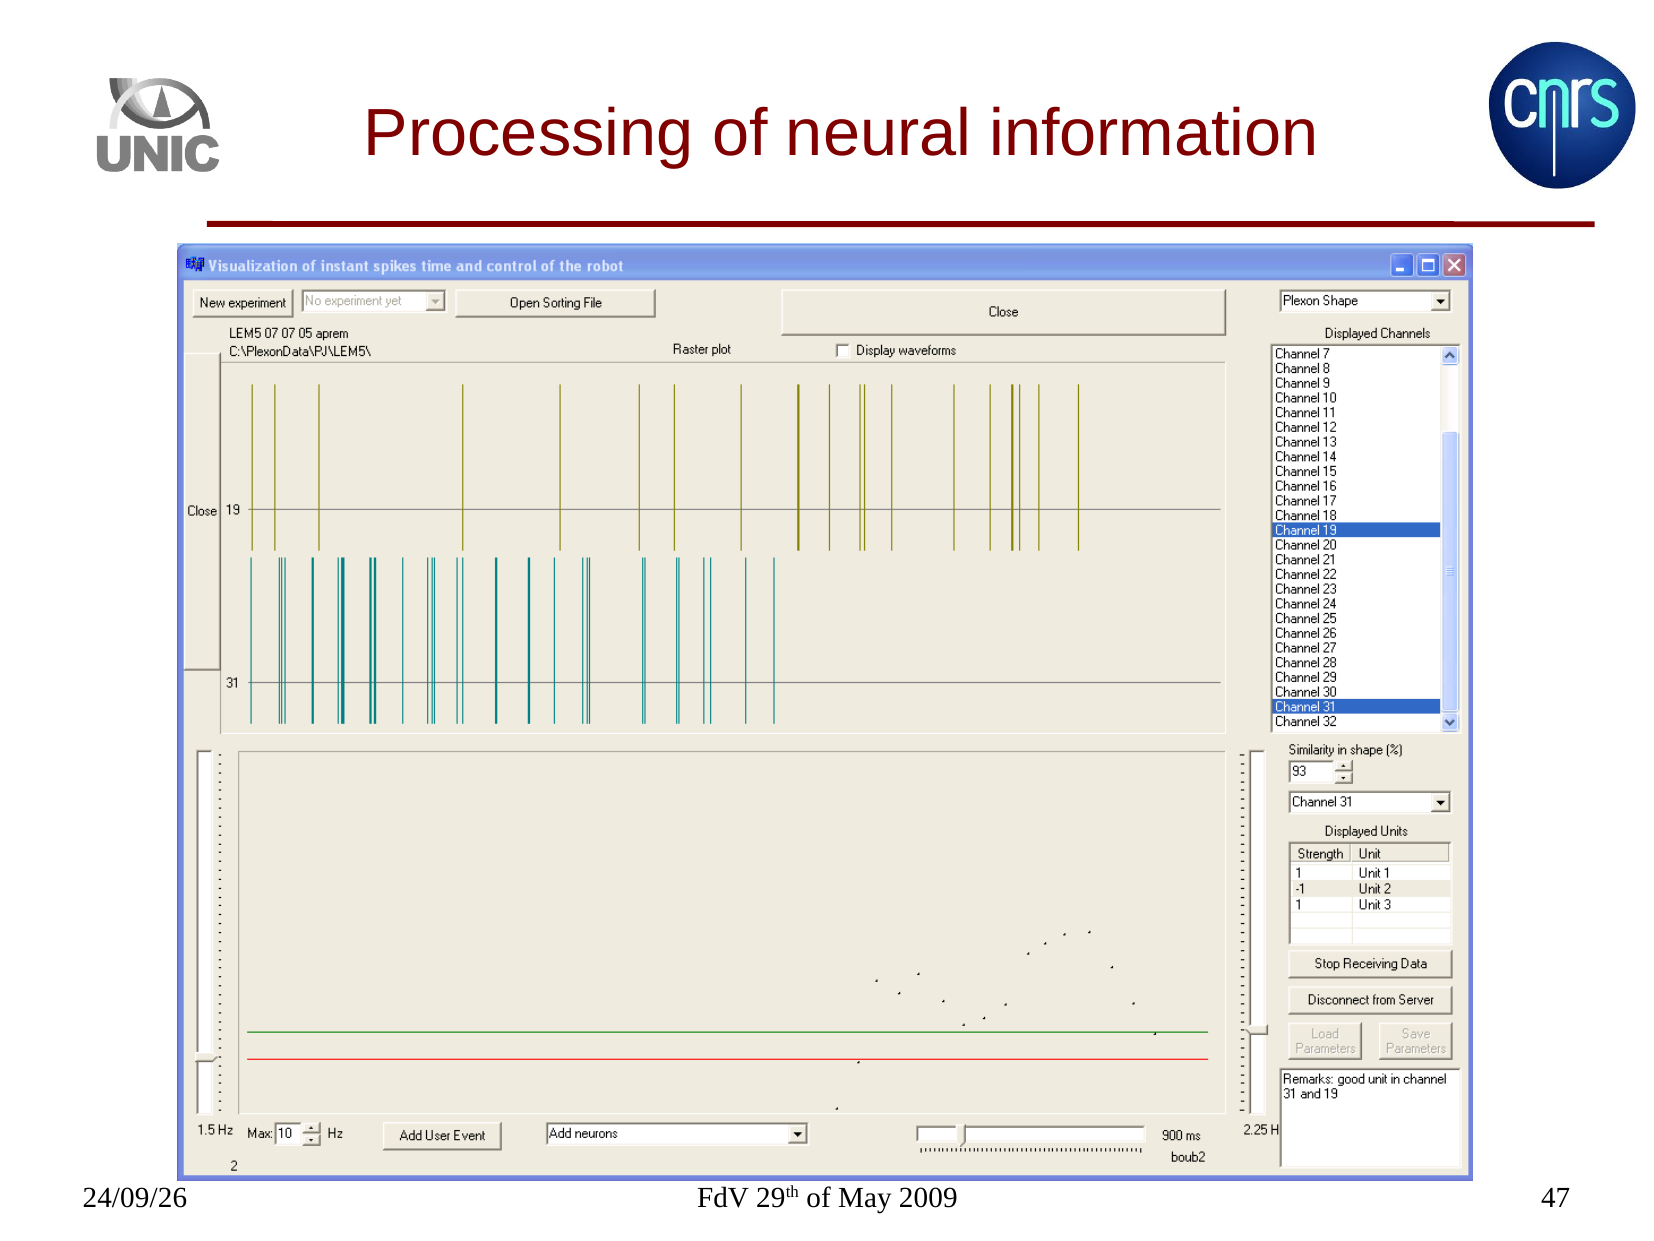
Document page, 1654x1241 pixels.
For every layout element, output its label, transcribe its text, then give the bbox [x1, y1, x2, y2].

text_box 13/02/12 [82, 1180, 468, 1215]
picture [89, 65, 226, 187]
text_box Processing of neural information [206, 88, 1477, 207]
picture [1488, 41, 1636, 189]
text_box <numéro> [1185, 1180, 1571, 1215]
text_box FdV 29th of May 2009 [565, 1181, 1090, 1215]
picture [177, 243, 1473, 1181]
